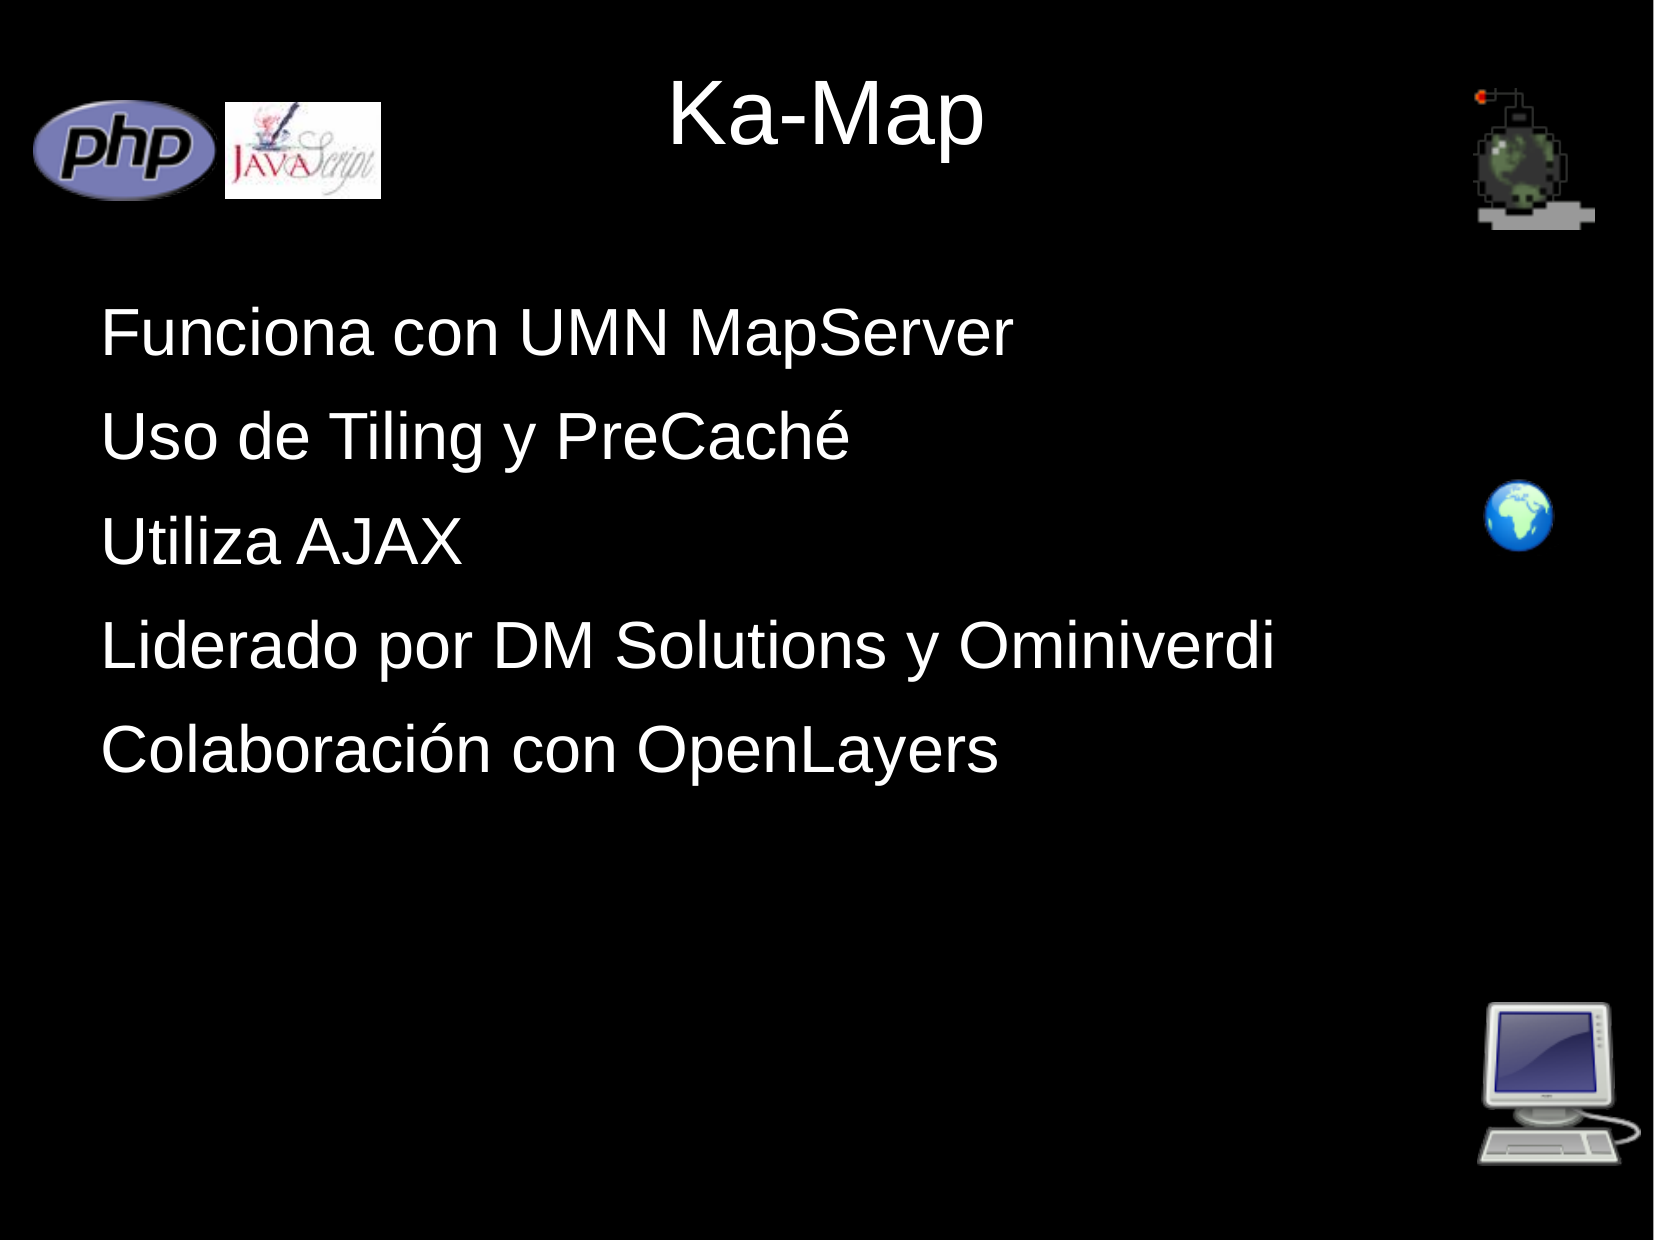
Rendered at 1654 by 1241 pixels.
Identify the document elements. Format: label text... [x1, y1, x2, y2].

picture [1473, 88, 1595, 230]
picture [33, 100, 219, 201]
picture [225, 102, 381, 199]
list Funciona con UMN MapServer Uso de Tiling y PreCaché Utiliza AJAX Liderado por DM Solutions y Ominiverdi Colaboración con OpenLayers [82, 295, 1571, 1109]
picture [1477, 1002, 1641, 1166]
title Ka-Map [82, 49, 1571, 178]
picture [1482, 475, 1565, 559]
